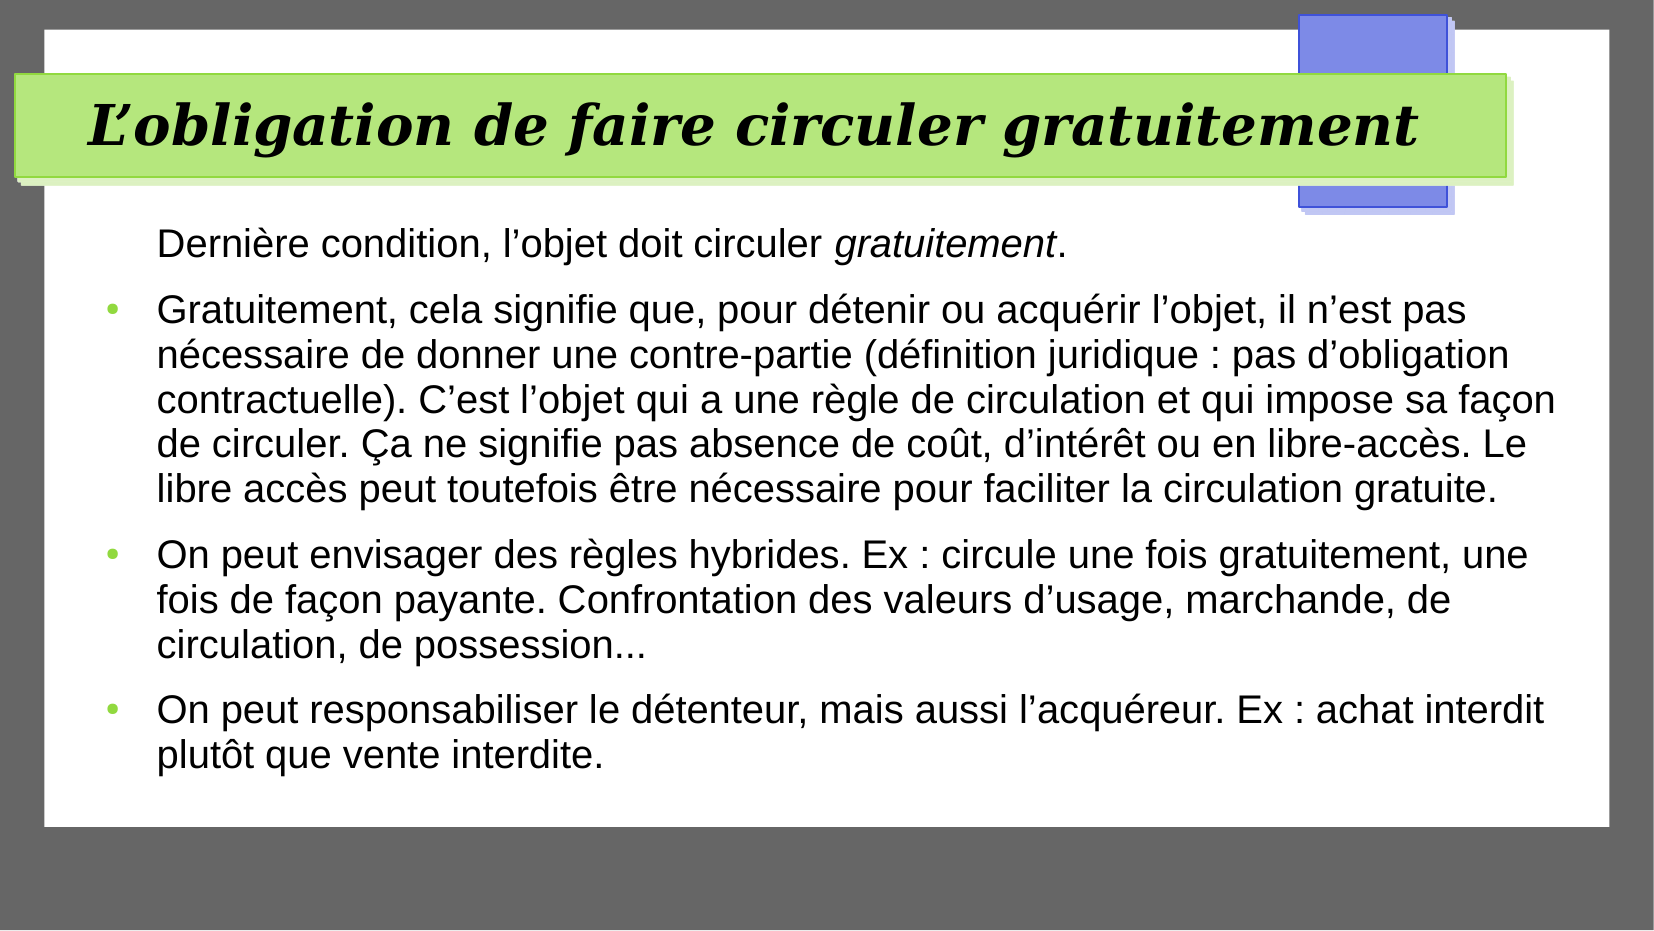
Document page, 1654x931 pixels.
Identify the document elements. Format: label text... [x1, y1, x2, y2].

list Dernière condition, l’objet doit circuler gratuitement. Gratuitement, cela signifie que, pour détenir ou acquérir l’objet, il n’est pas nécessaire de donner une contre-partie (définition juridique : pas d’obligation contractuelle). C’est l’objet qui a une règle de circulation et qui impose sa façon de circuler. Ça ne signifie pas absence de coût, d’intérêt ou en libre-accès. Le libre accès peut toutefois être nécessaire pour faciliter la circulation gratuite. On peut envisager des règles hybrides. Ex : circule une fois gratuitement, une fois de façon payante. Confrontation des valeurs d’usage, marchande, de circulation, de possession... On peut responsabiliser le détenteur, mais aussi l’acquéreur. Ex : achat interdit plutôt que vente interdite. [88, 221, 1565, 813]
title L’obligation de faire circuler gratuitement [88, 73, 1506, 178]
